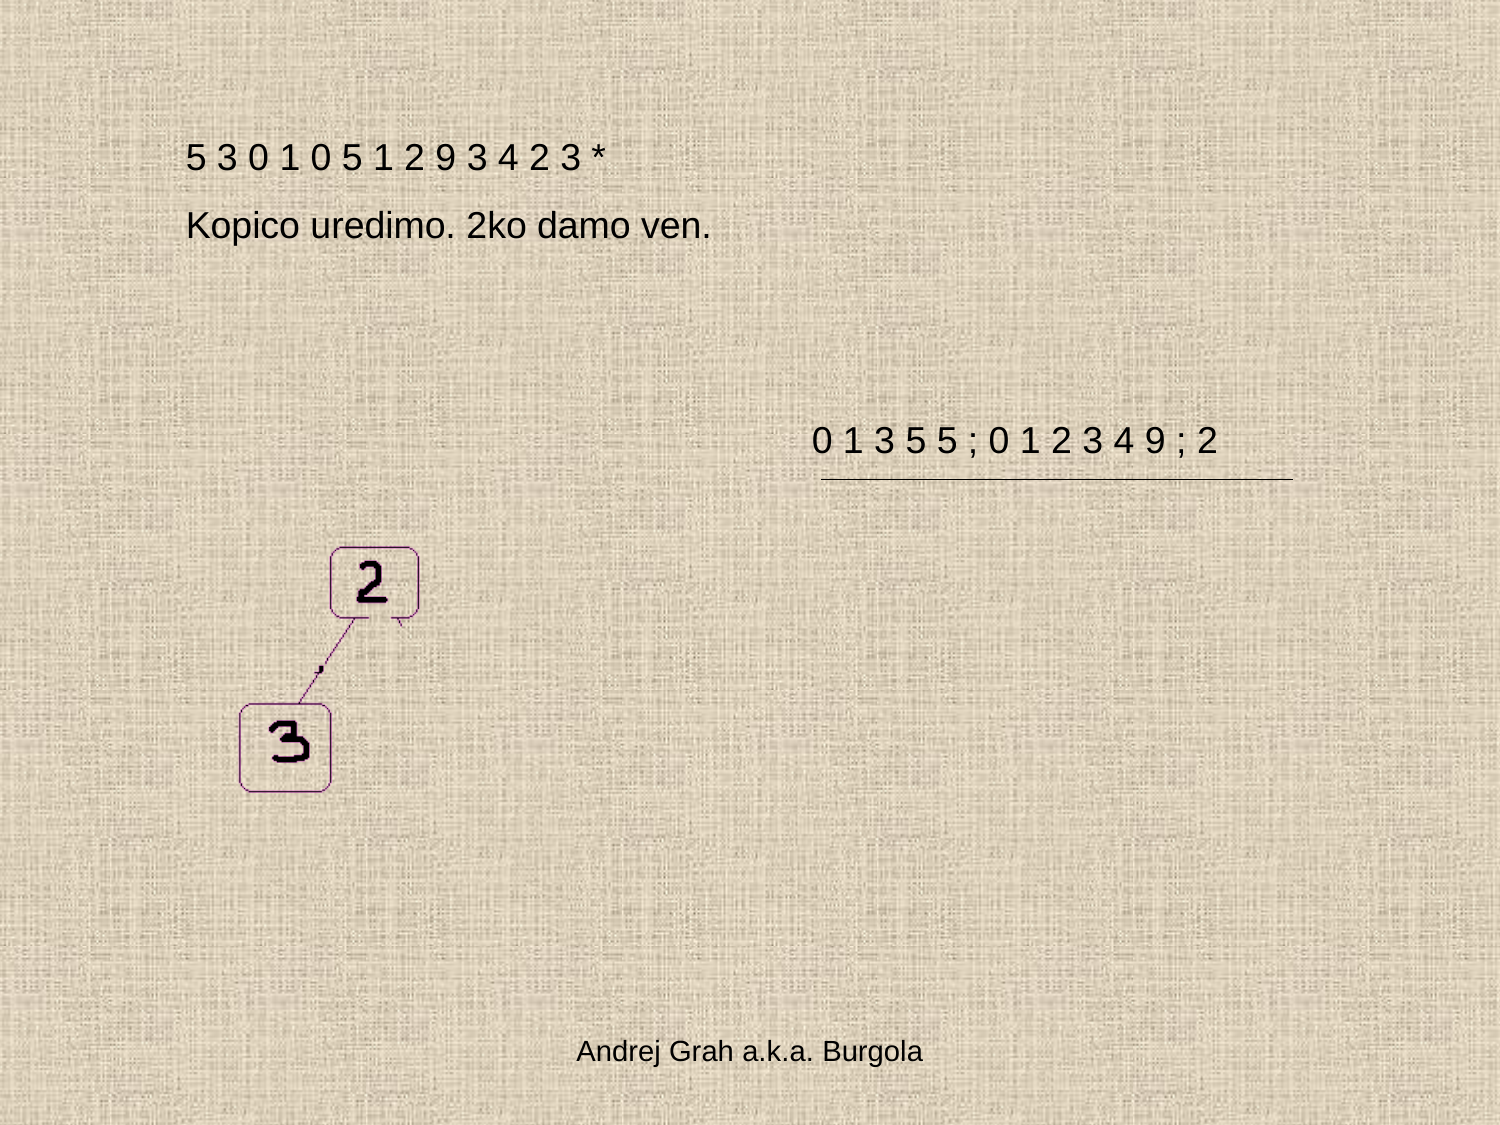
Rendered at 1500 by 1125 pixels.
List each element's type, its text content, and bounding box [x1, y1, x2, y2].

text_box 0 1 3 5 5 ; 0 1 2 3 4 9 ; 2 [797, 408, 1471, 470]
picture [0, 0, 1500, 1125]
text_box 5 3 0 1 0 5 1 2 9 3 4 2 3 * Kopico uredimo. 2ko damo ven. [171, 125, 1235, 255]
text_box Andrej Grah a.k.a. Burgola [512, 1024, 988, 1103]
